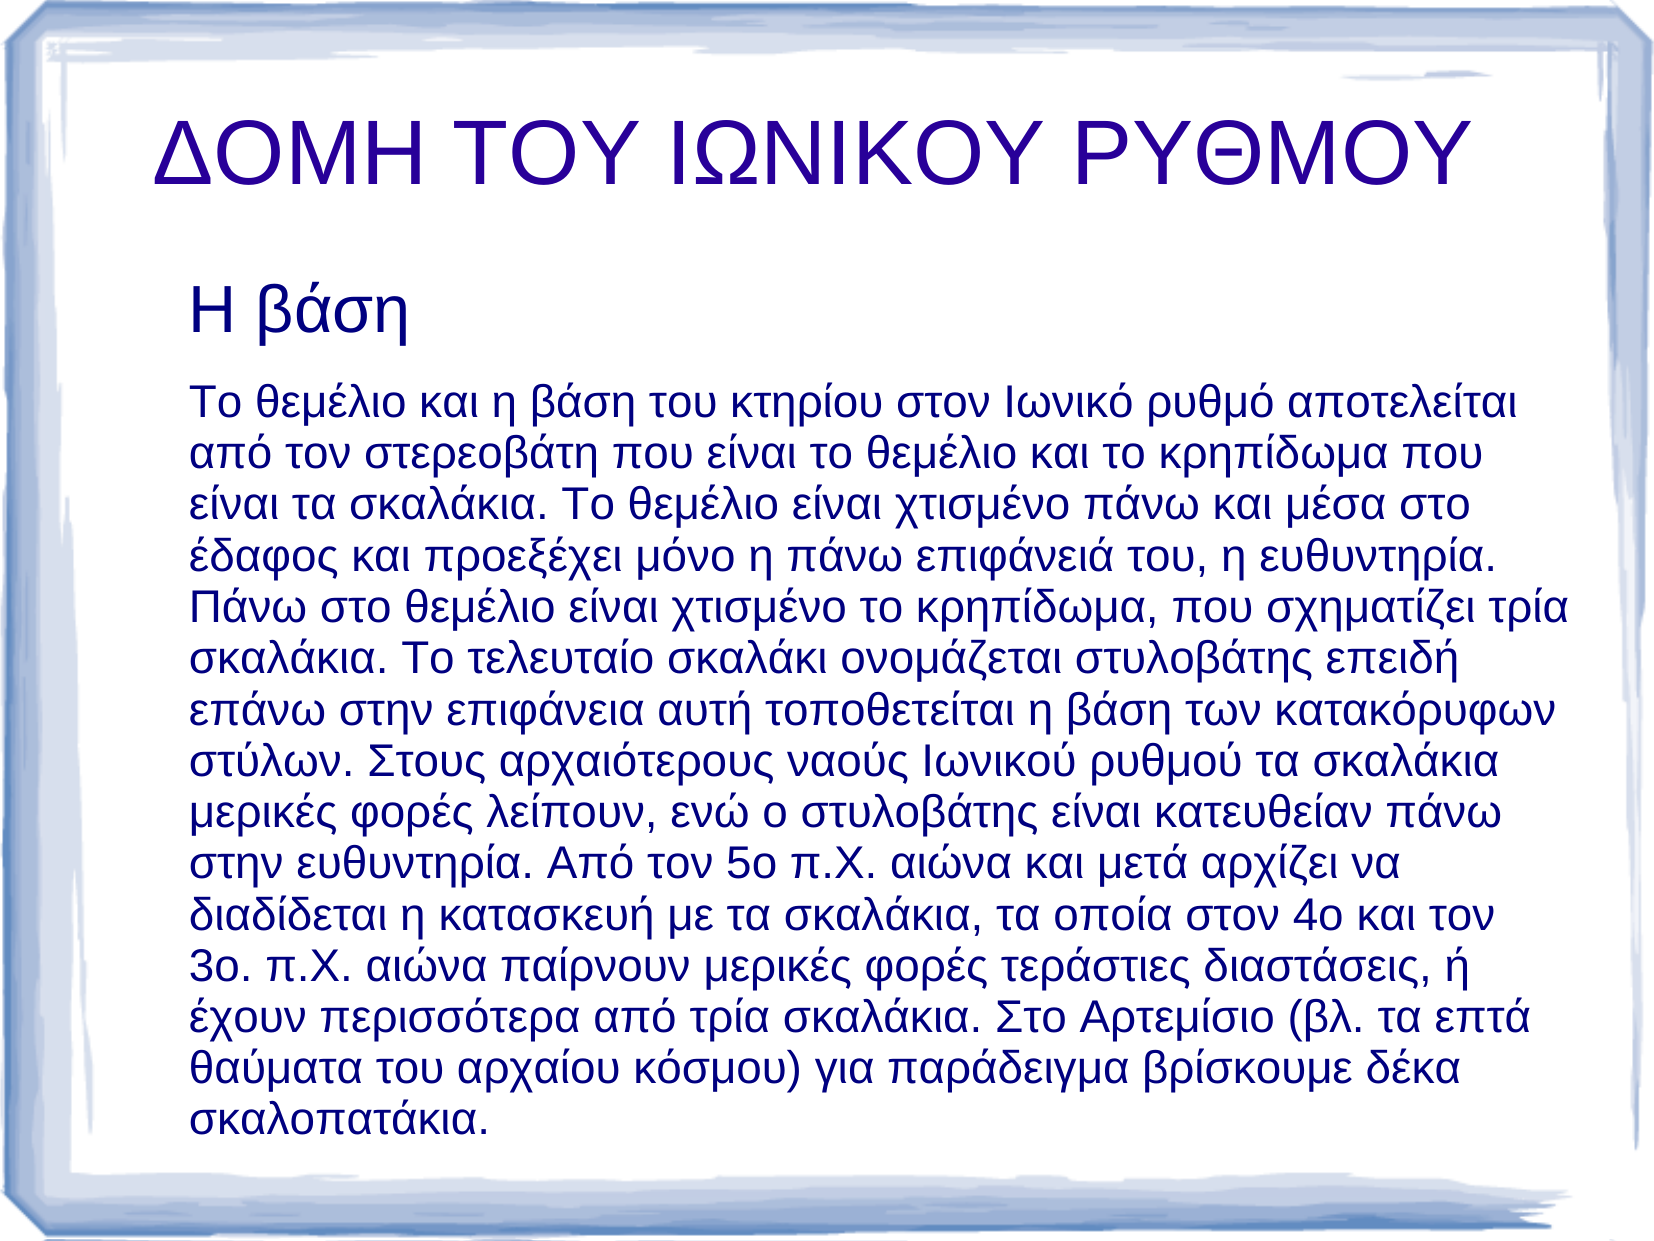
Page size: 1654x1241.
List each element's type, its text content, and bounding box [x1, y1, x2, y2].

picture [0, 0, 1654, 1241]
list Η βάση Το θεμέλιο και η βάση του κτηρίου στον Ιωνικό ρυθμό αποτελείται από τον στερεοβάτη που είναι το θεμέλιο και το κρηπίδωμα που είναι τα σκαλάκια. Το θεμέλιο είναι χτισμένο πάνω και μέσα στο έδαφος και προεξέχει μόνο η πάνω επιφάνειά του, η ευθυντηρία. Πάνω στο θεμέλιο είναι χτισμένο το κρηπίδωμα, που σχηματίζει τρία σκαλάκια. Το τελευταίο σκαλάκι ονομάζεται στυλοβάτης επειδή επάνω στην επιφάνεια αυτή τοποθετείται η βάση των κατακόρυφων στύλων. Στους αρχαιότερους ναούς Ιωνικού ρυθμού τα σκαλάκια μερικές φορές λείπουν, ενώ ο στυλοβάτης είναι κατευθείαν πάνω στην ευθυντηρία. Από τον 5ο π.Χ. αιώνα και μετά αρχίζει να διαδίδεται η κατασκευή με τα σκαλάκια, τα οποία στον 4ο και τον 3ο. π.Χ. αιώνα παίρνουν μερικές φορές τεράστιες διαστάσεις, ή έχουν περισσότερα από τρία σκαλάκια. Στο Αρτεμίσιο (βλ. τα επτά θαύματα του αρχαίου κόσμου) για παράδειγμα βρίσκουμε δέκα σκαλοπατάκια. [118, 271, 1571, 1142]
title ΔΟΜΗ ΤΟΥ ΙΩΝΙΚΟΥ ΡΥΘΜΟΥ [82, 49, 1571, 257]
